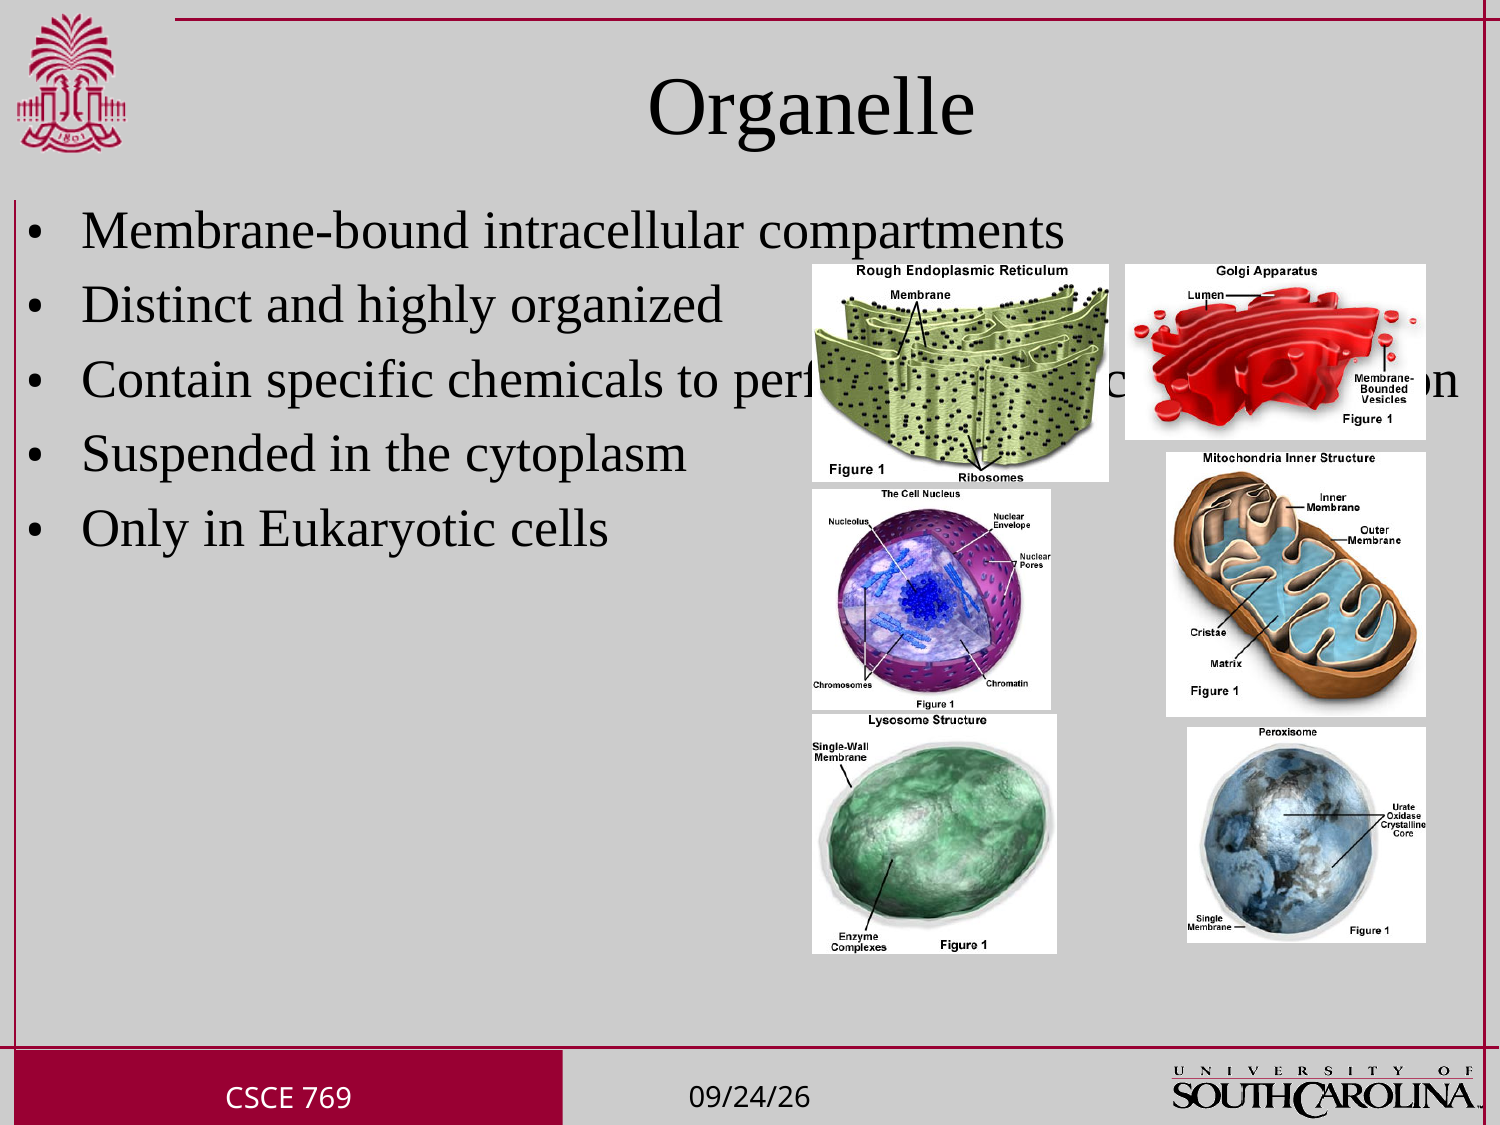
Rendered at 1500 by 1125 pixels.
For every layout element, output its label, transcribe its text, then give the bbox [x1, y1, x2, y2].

picture [812, 489, 1051, 710]
picture [1162, 1049, 1483, 1125]
picture [1125, 264, 1426, 440]
picture [1187, 727, 1426, 943]
picture [812, 264, 1109, 482]
list Membrane-bound intracellular compartments Distinct and highly organized Contain specific chemicals to perform specific cellular function Suspended in the cytoplasm Only in Eukaryotic cells [24, 200, 733, 998]
picture [1166, 452, 1426, 717]
picture [812, 714, 1057, 954]
title Organelle [174, 32, 1450, 181]
picture [12, 12, 131, 155]
